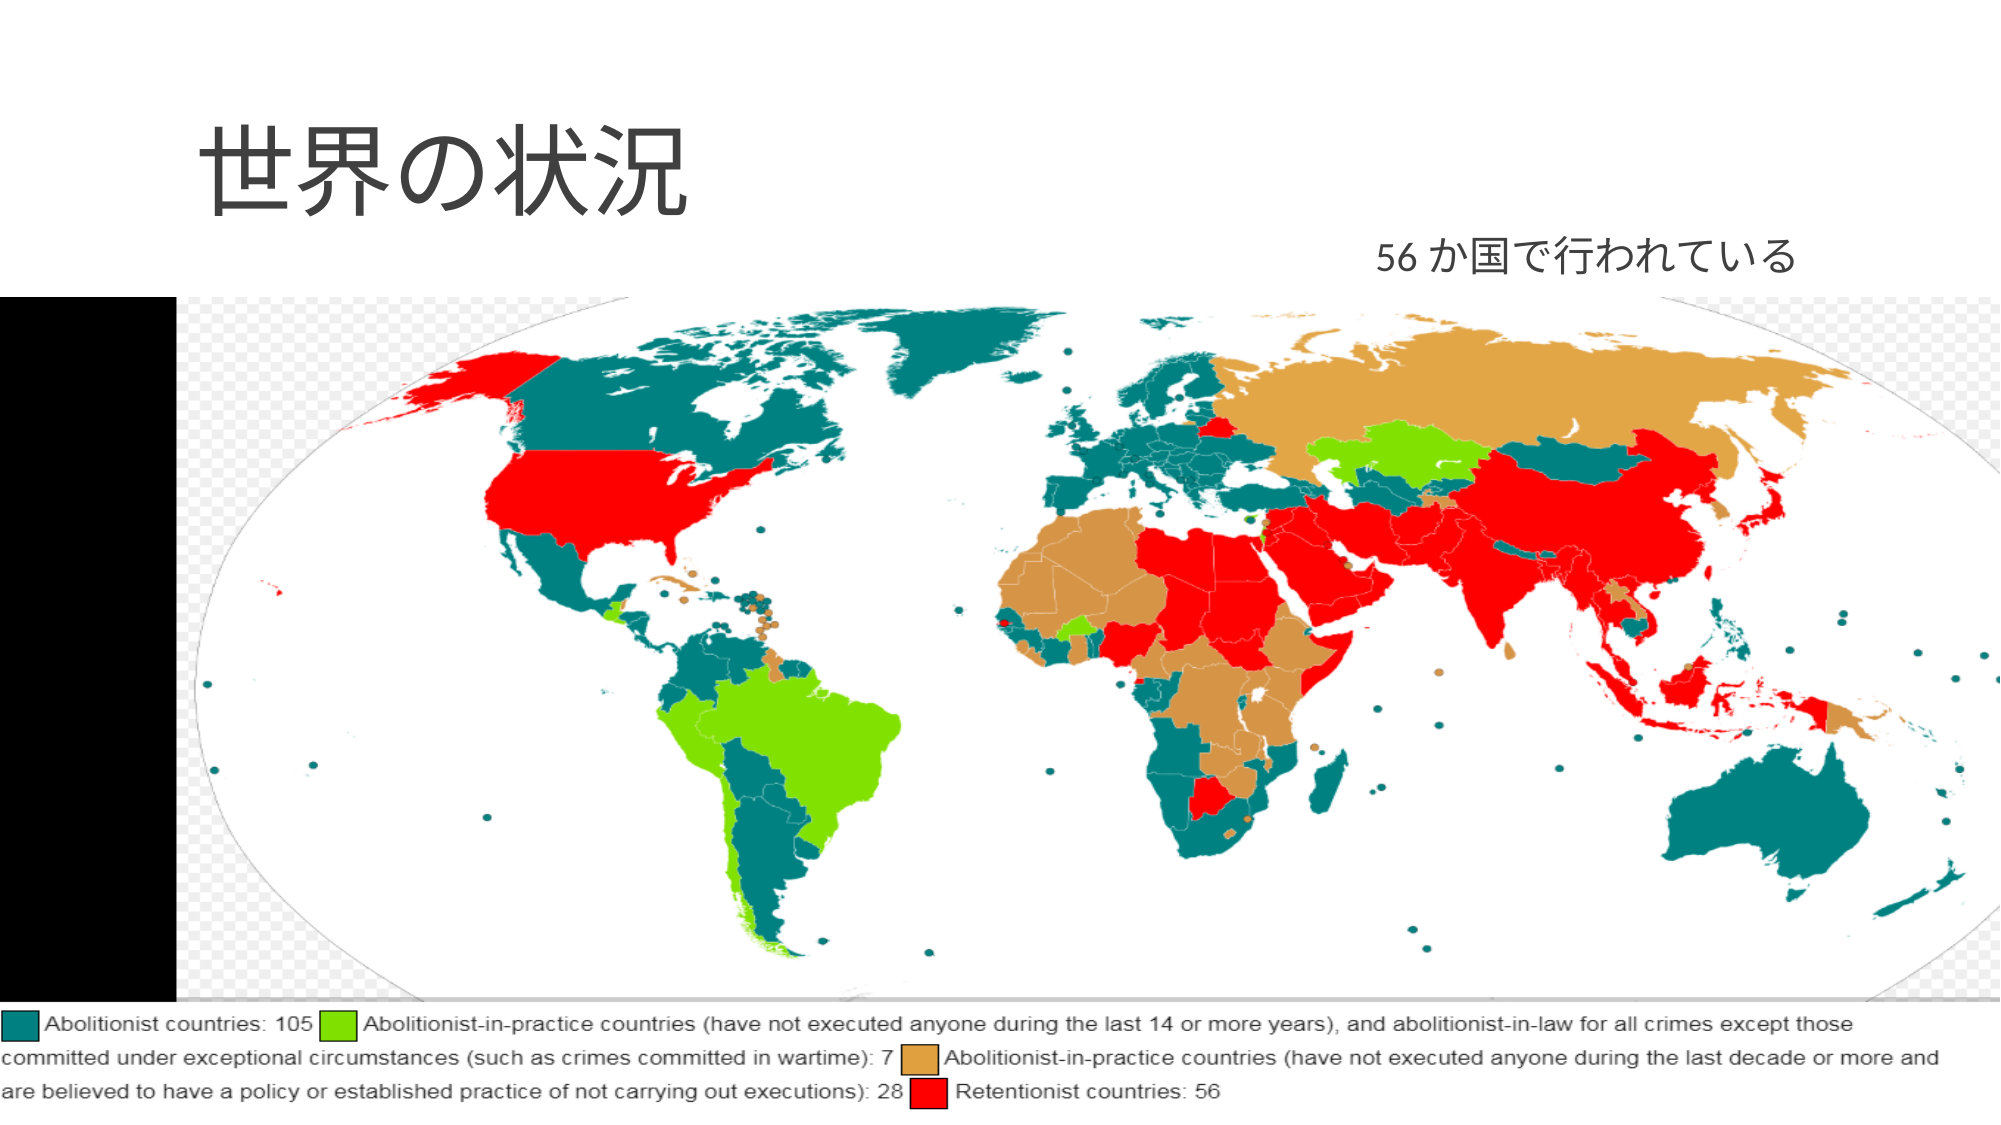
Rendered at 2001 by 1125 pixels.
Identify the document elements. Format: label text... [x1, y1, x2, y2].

list 56か国で行われている [1360, 222, 2000, 297]
picture [0, 298, 2000, 1125]
title 世界の状況 [180, 0, 1831, 238]
